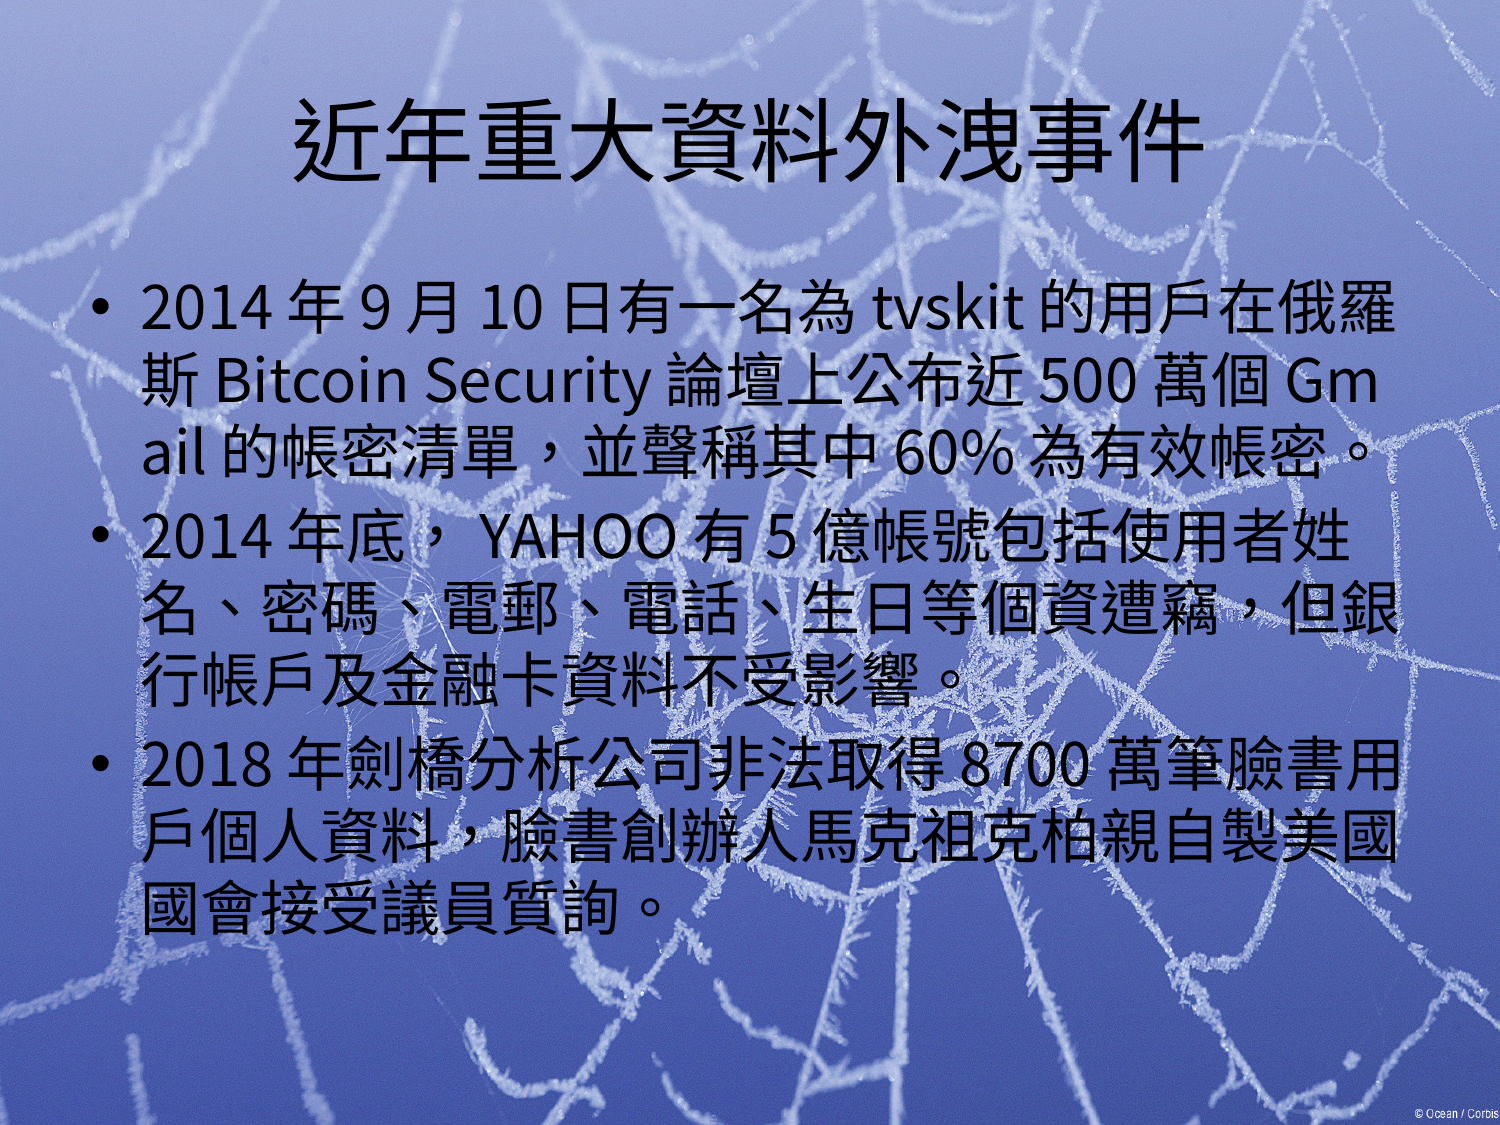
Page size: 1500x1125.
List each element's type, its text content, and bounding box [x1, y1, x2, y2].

title 近年重大資料外洩事件 [75, 45, 1425, 233]
list 2014年9月10日有一名為tvskit的用戶在俄羅斯Bitcoin Security論壇上公布近500萬個Gmail的帳密清單，並聲稱其中60%為有效帳密。 2014年底，YAHOO有5億帳號包括使用者姓名、密碼、電郵、電話、生日等個資遭竊，但銀行帳戶及金融卡資料不受影響。 2018年劍橋分析公司非法取得8700萬筆臉書用戶個人資料，臉書創辦人馬克祖克柏親自製美國國會接受議員質詢。 [75, 262, 1425, 1005]
picture [0, 0, 1500, 1125]
